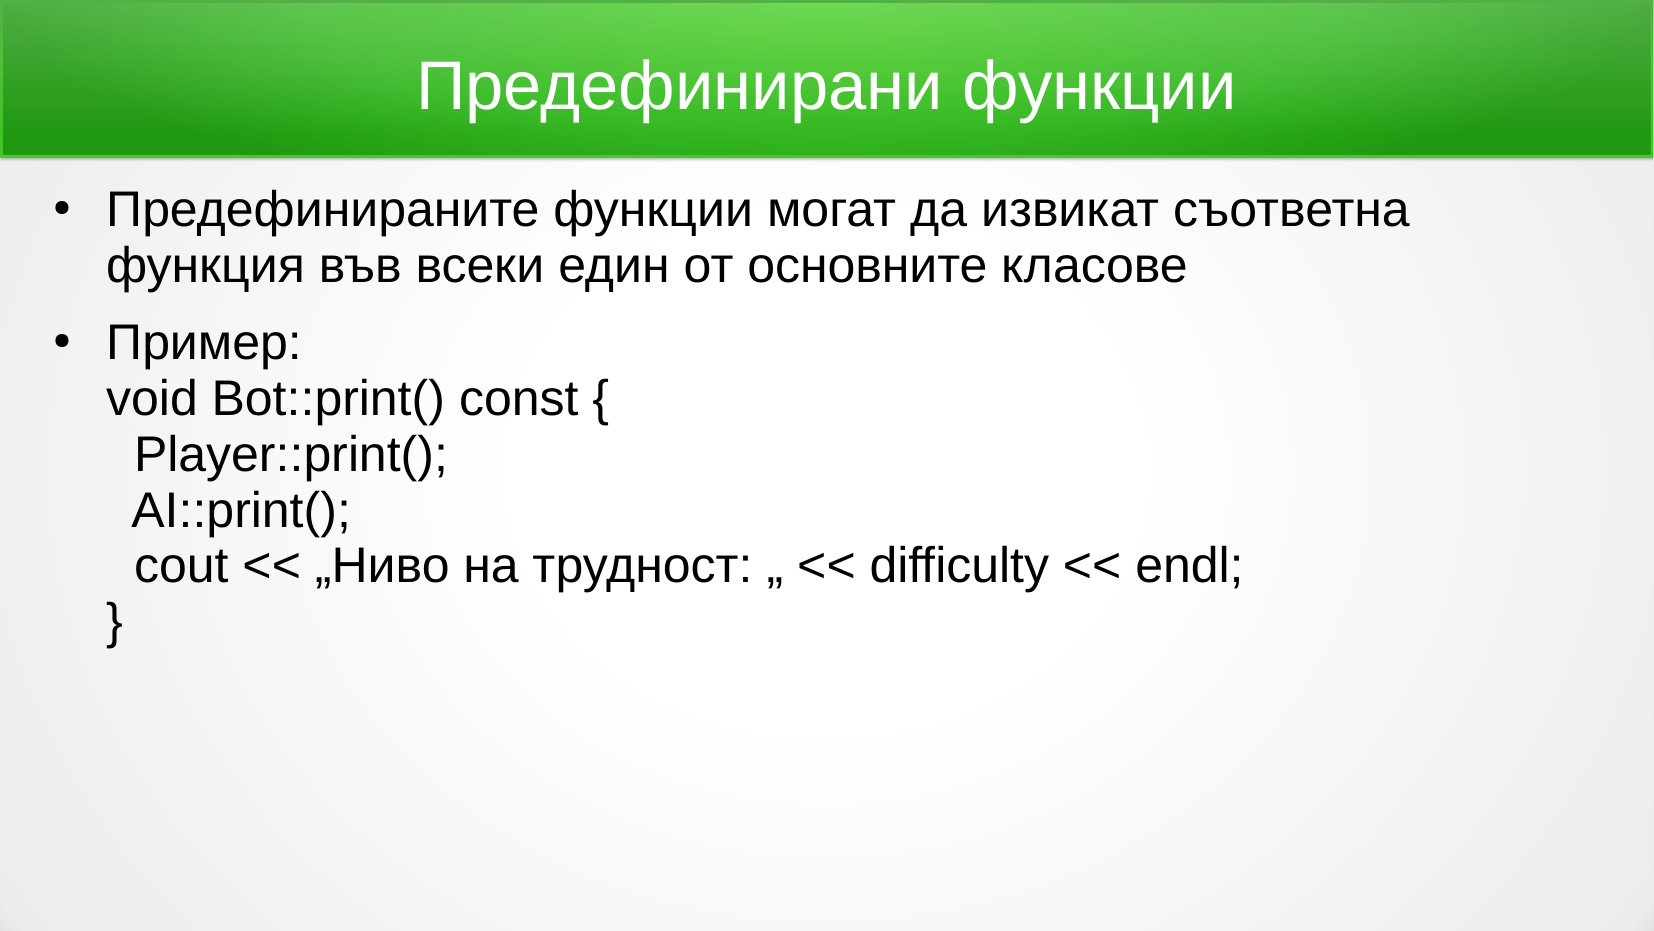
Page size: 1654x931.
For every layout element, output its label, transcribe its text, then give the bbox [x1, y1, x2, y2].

title Предефинирани функции [82, 37, 1571, 135]
list Предефинираните функции могат да извикат съответна функция във всеки един от основните класове Пример: void Bot::print() const { Player::print(); AI::print(); cout << „Ниво на трудност: „ << difficulty << endl; } [35, 181, 1619, 898]
